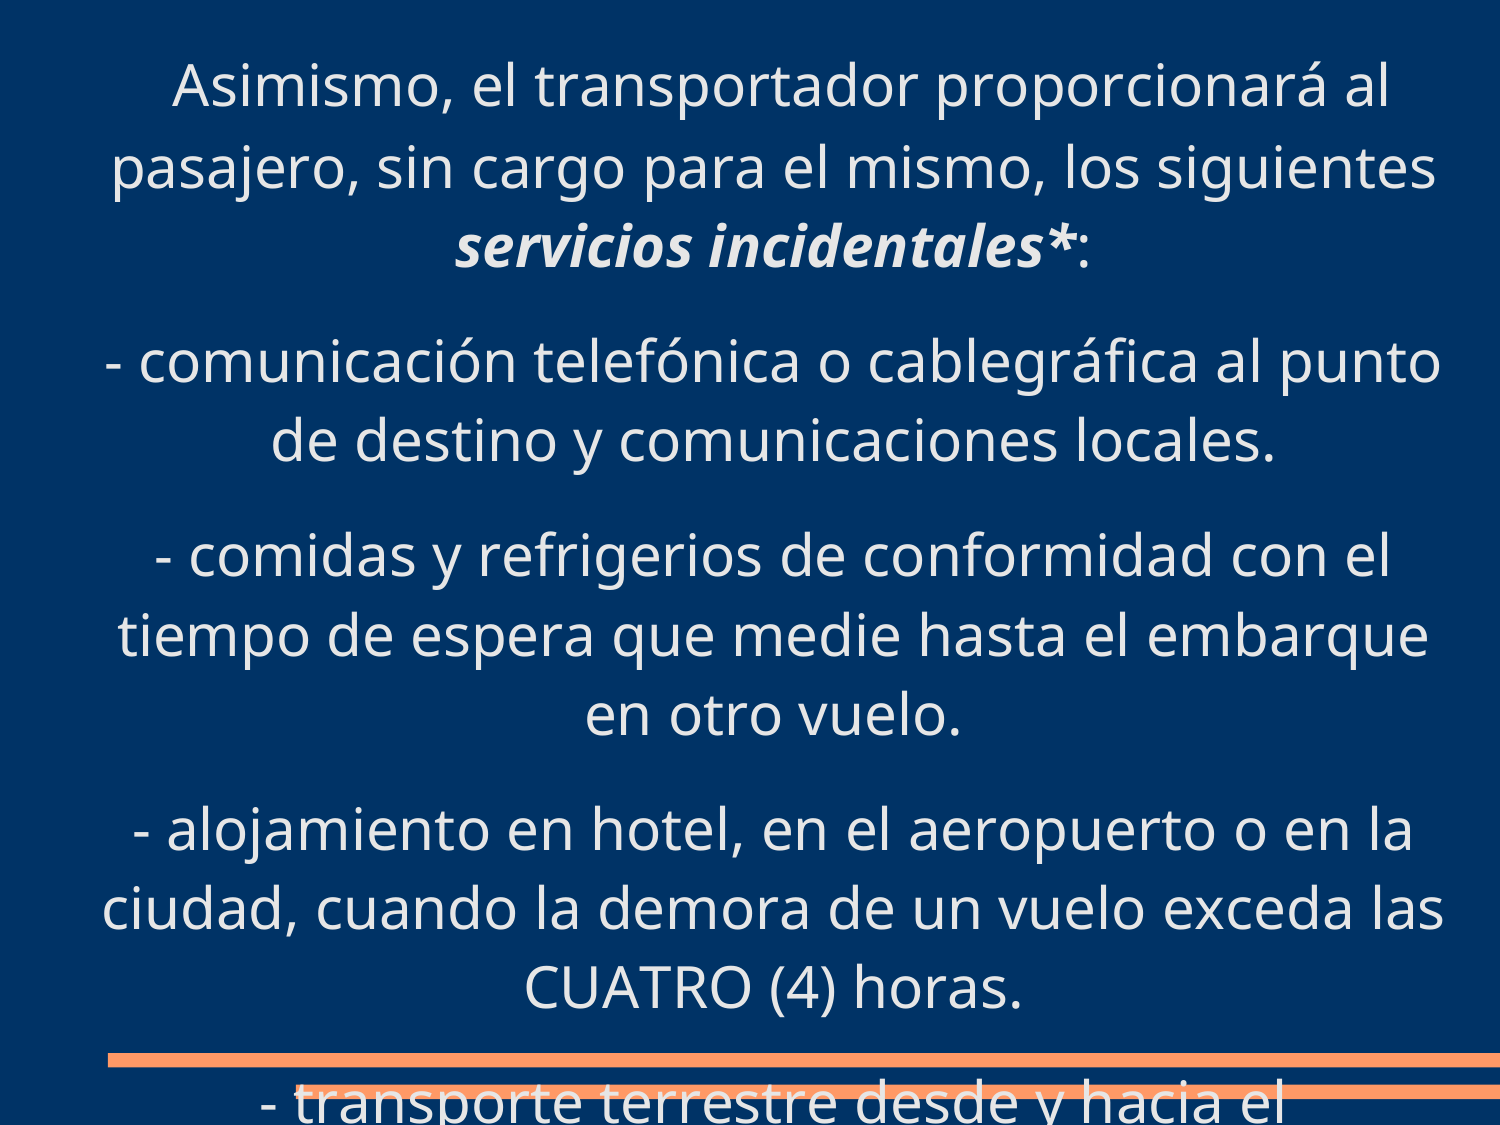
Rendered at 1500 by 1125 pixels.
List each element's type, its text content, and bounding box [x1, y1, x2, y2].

list Asimismo, el transportador proporcionará al pasajero, sin cargo para el mismo, los siguientes servicios incidentales*: - comunicación telefónica o cablegráfica al punto de destino y comunicaciones locales. - comidas y refrigerios de conformidad con el tiempo de espera que medie hasta el embarque en otro vuelo. - alojamiento en hotel, en el aeropuerto o en la ciudad, cuando la demora de un vuelo exceda las CUATRO (4) horas. - transporte terrestre desde y hacia el aeropuerto. [94, 35, 1453, 1069]
